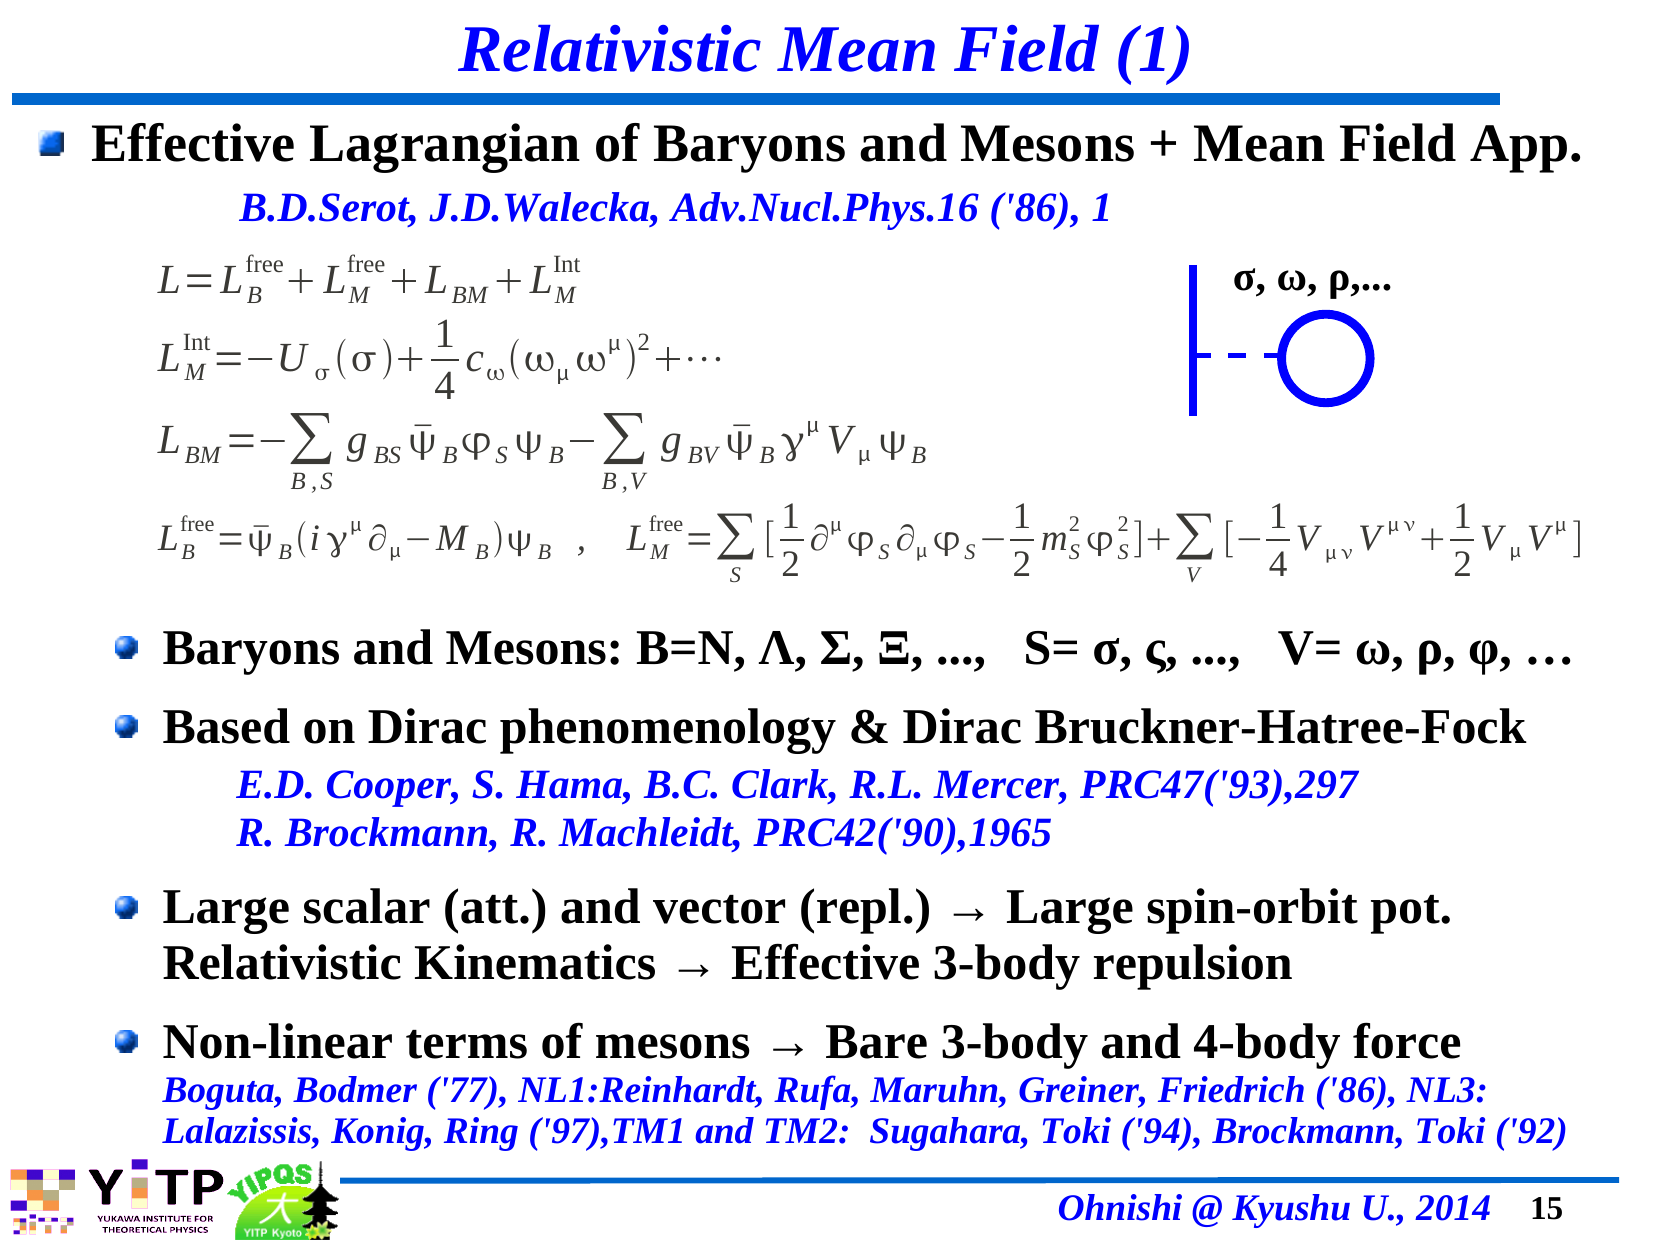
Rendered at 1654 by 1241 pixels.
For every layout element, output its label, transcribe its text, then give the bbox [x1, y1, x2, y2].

text_box σ, ω, ρ,... [1232, 253, 1403, 301]
list Effective Lagrangian of Baryons and Mesons + Mean Field App. B.D.Serot, J.D.Walecka, Adv.Nucl.Phys.16 ('86), 1 Baryons and Mesons: B=N, Λ, Σ, Ξ, ..., S= σ, ς, ..., V= ω, ρ, φ, … Based on Dirac phenomenology & Dirac Bruckner-Hatree-Fock E.D. Cooper, S. Hama, B.C. Clark, R.L. Mercer, PRC47('93),297 R. Brockmann, R. Machleidt, PRC42('90),1965 Large scalar (att.) and vector (repl.) → Large spin-orbit pot. Relativistic Kinematics → Effective 3-body repulsion Non-linear terms of mesons → Bare 3-body and 4-body force Boguta, Bodmer ('77), NL1:Reinhardt, Rufa, Maruhn, Greiner, Friedrich ('86), NL3: Lalazissis, Konig, Ring ('97),TM1 and TM2: Sugahara, Toki ('94), Brockmann, Toki ('92) [20, 113, 1621, 1171]
picture [0, 1154, 340, 1241]
chart [148, 250, 1588, 589]
title Relativistic Mean Field (1) [0, 0, 1654, 99]
